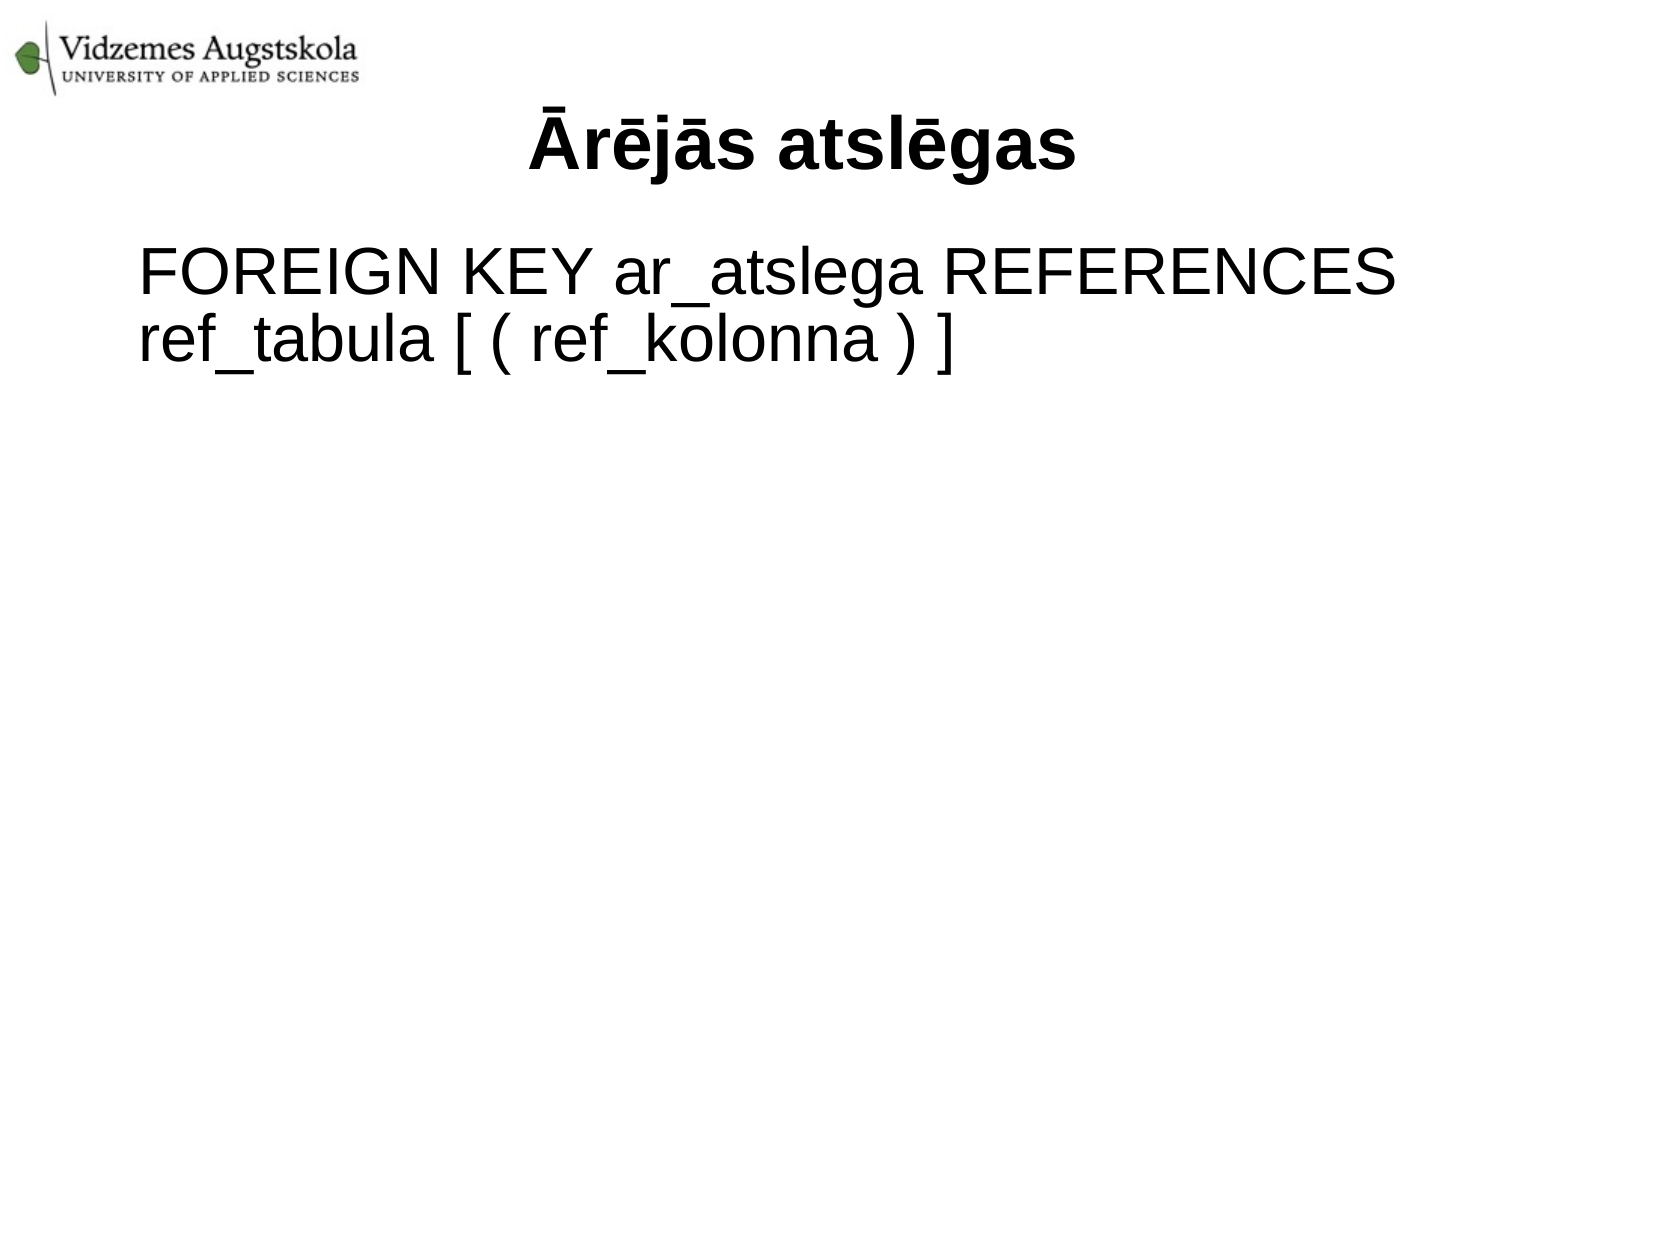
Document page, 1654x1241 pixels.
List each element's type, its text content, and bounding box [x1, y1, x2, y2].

picture [5, 2, 368, 113]
title Ārējās atslēgas [94, 103, 1512, 188]
list FOREIGN KEY ar_atslega REFERENCES ref_tabula [ ( ref_kolonna ) ] [82, 236, 1569, 1107]
